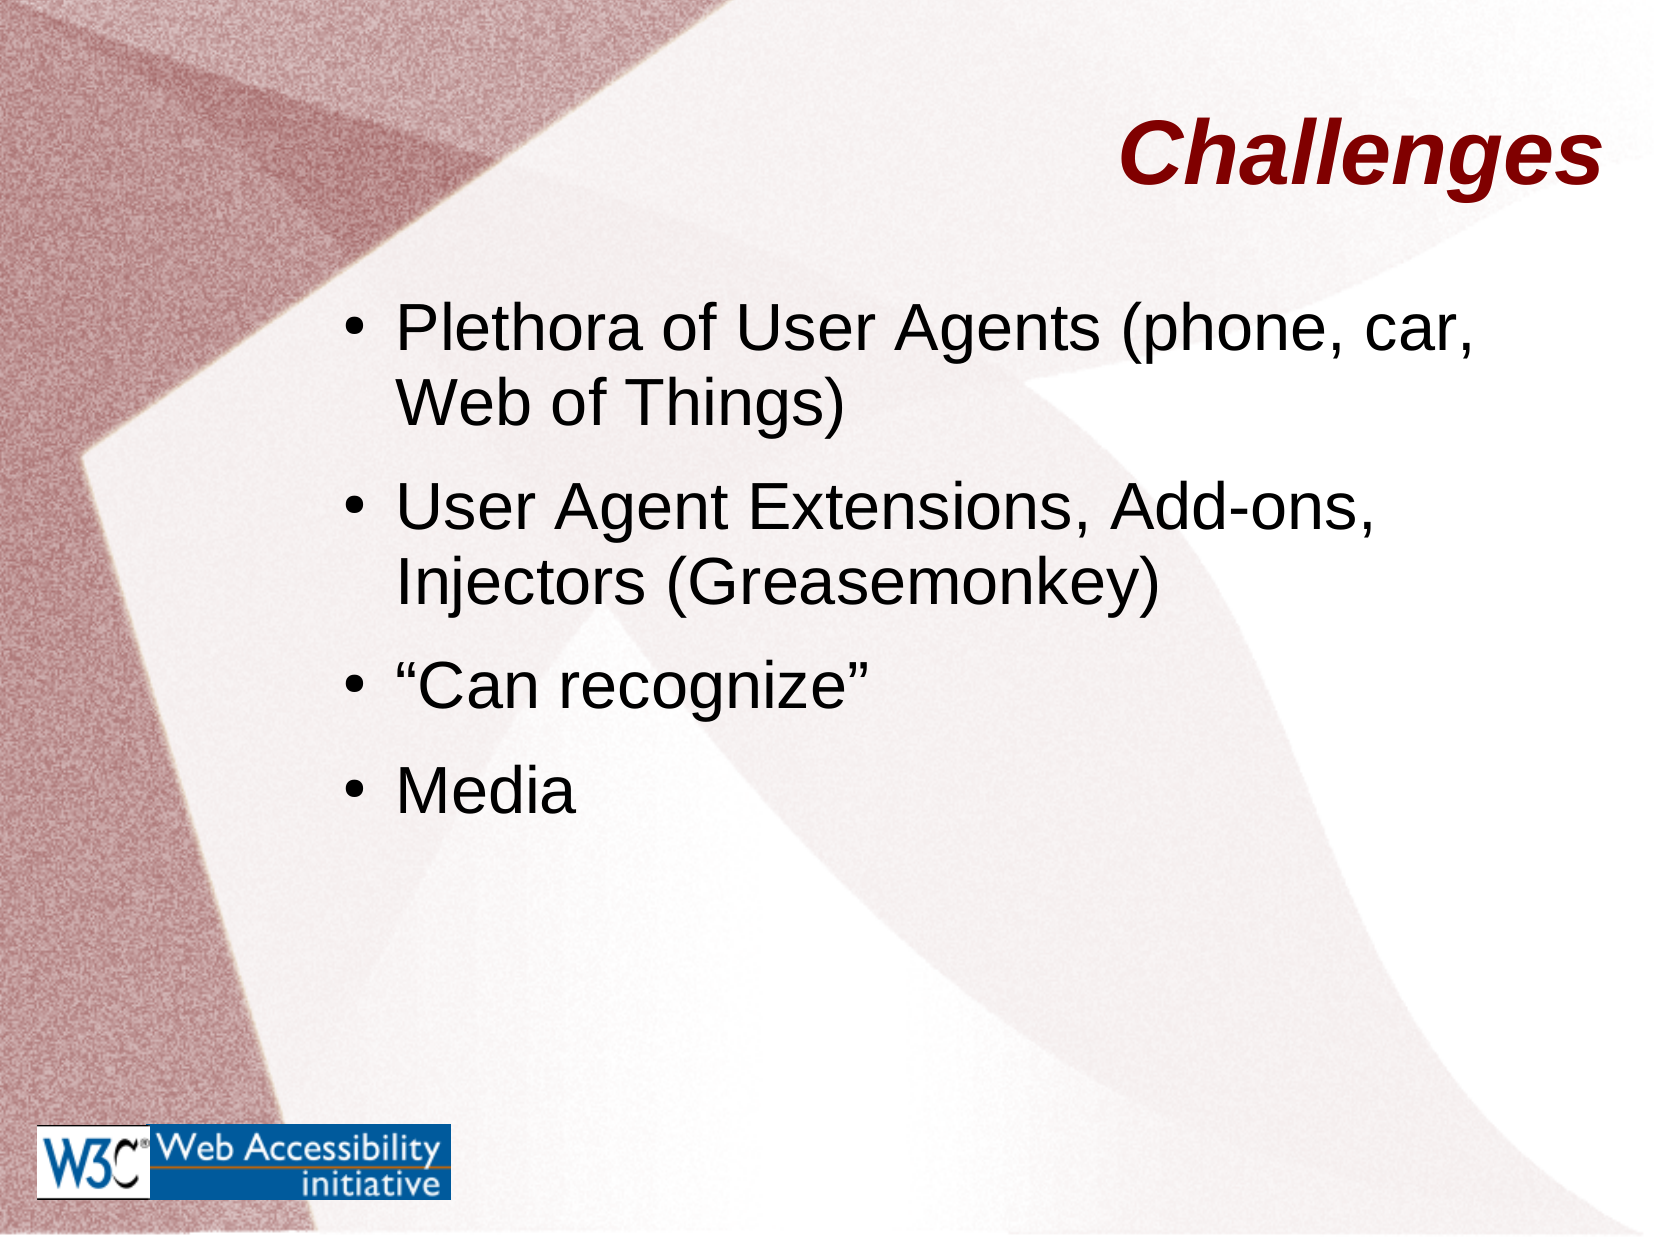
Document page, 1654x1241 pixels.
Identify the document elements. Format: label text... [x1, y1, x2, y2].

list Plethora of User Agents (phone, car, Web of Things) User Agent Extensions, Add-ons, Injectors (Greasemonkey) “Can recognize” Media [324, 290, 1601, 916]
picture [0, 0, 1654, 1241]
title Challenges [596, 49, 1607, 257]
